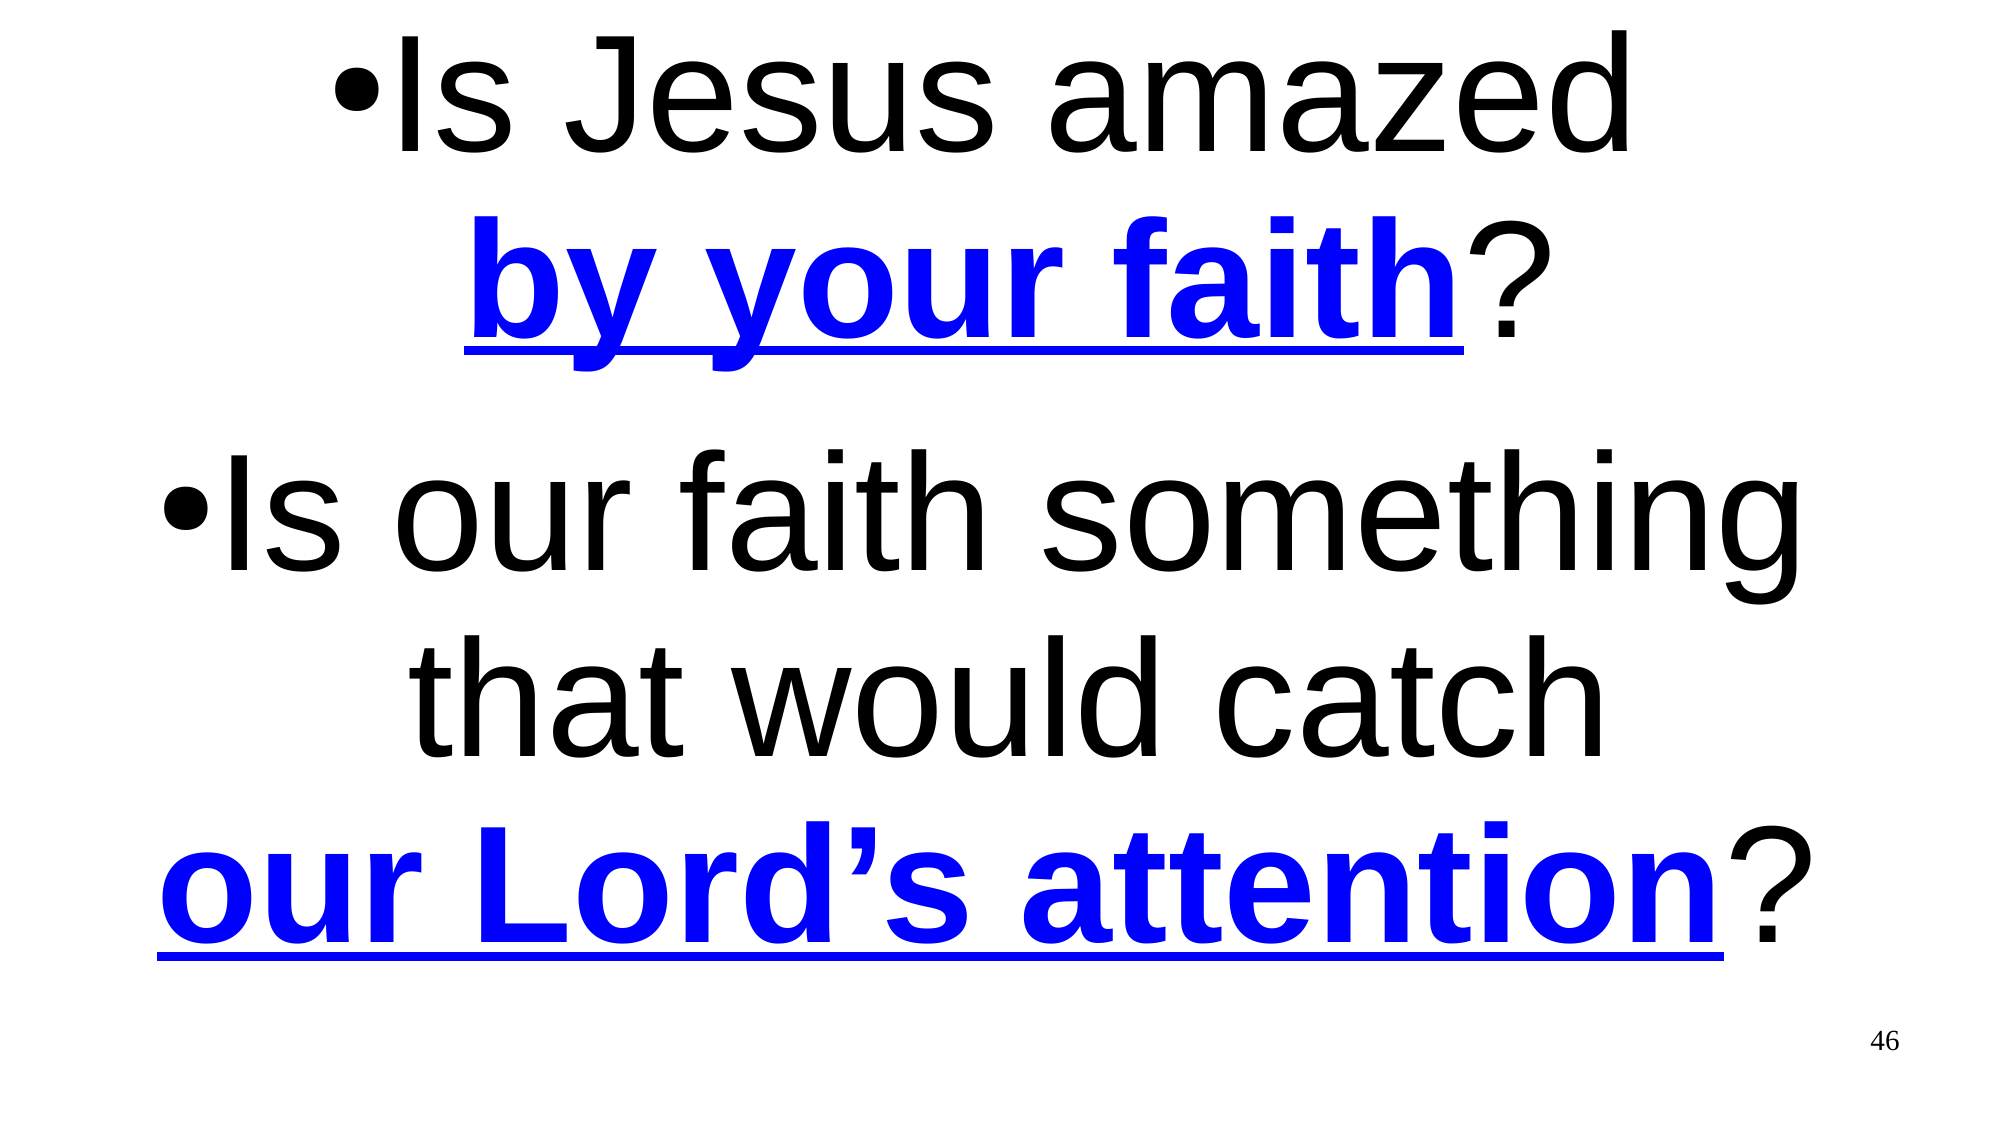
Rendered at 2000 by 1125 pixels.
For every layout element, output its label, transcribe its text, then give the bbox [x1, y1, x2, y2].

list Is Jesus amazed by your faith? Is our faith something that would catch our Lord’s attention? [0, 0, 1996, 1123]
